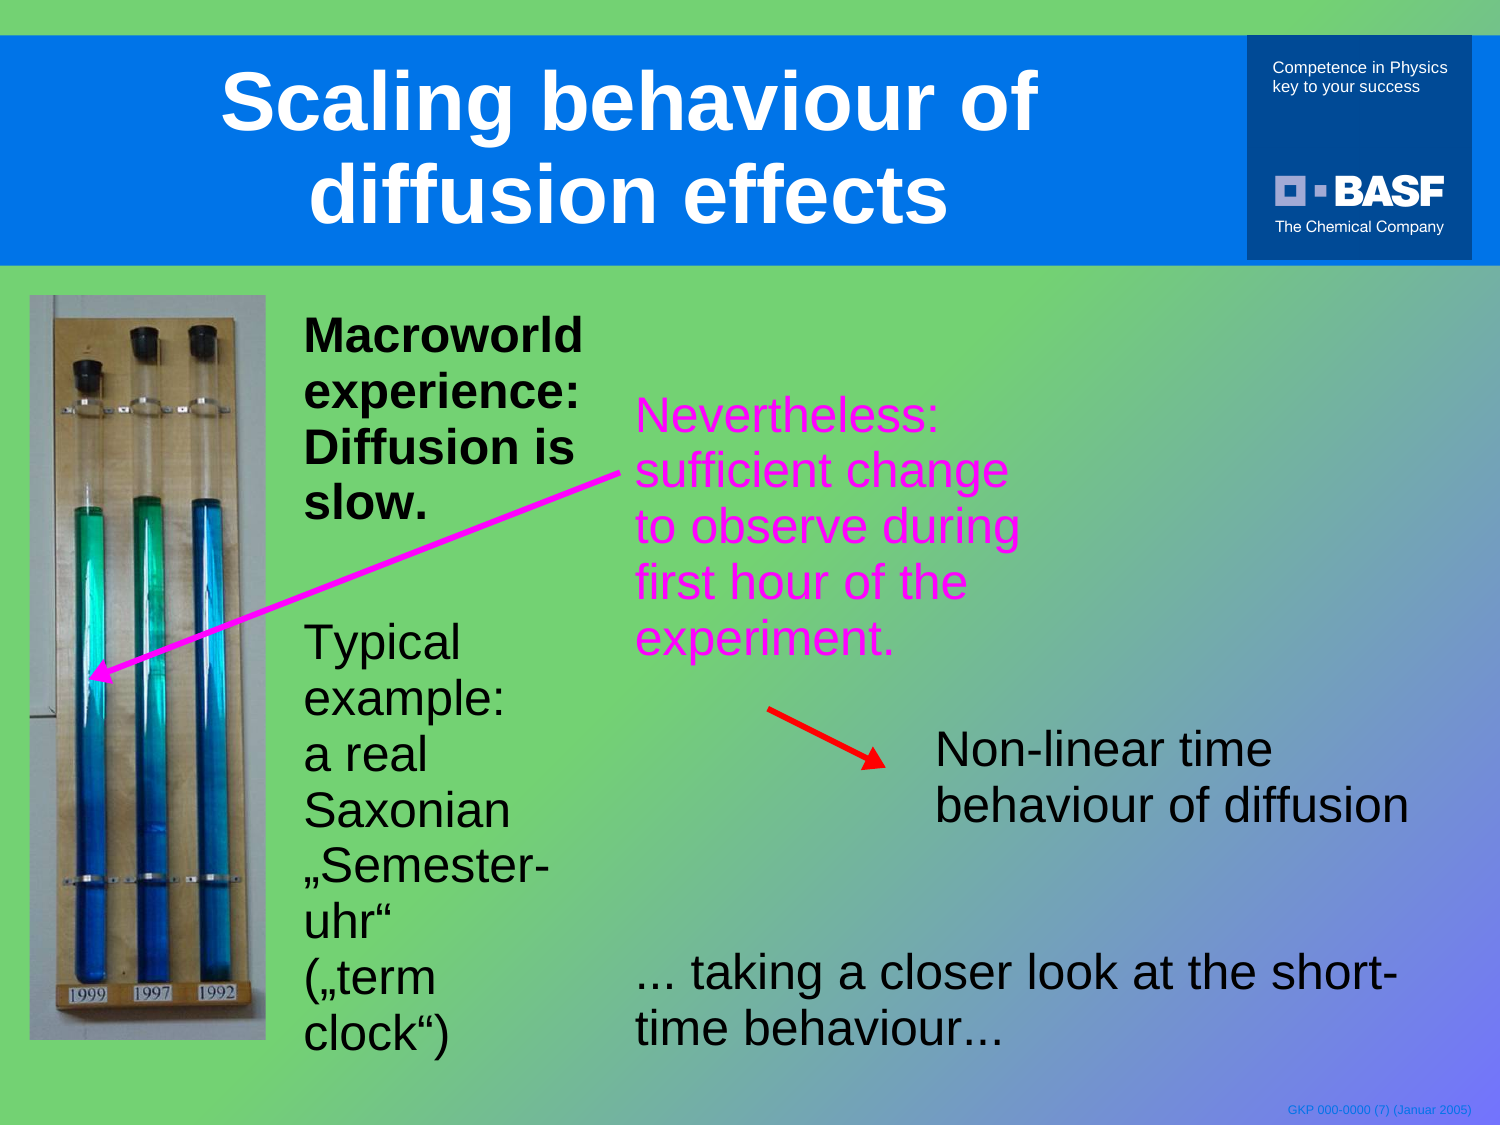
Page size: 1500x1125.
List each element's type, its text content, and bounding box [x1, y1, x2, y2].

title Going micro and nano: approaching the apparent dwarf [1438, 1063, 1500, 1125]
title Scaling behaviour of diffusion effects [27, 54, 1232, 308]
picture [29, 295, 266, 1040]
text_box Macroworld experience: Diffusion is slow. Typical example: a real Saxonian „Semester- uhr“ („term clock“) [288, 300, 614, 598]
text_box Macroworld experience: Diffusion is slow. Typical example: a real Saxonian „Semester- uhr“ („term clock“) [288, 479, 614, 1125]
text_box Nevertheless: sufficient change to observe during first hour of the experiment. Non-linear time behaviour of diffusion ... taking a closer look at the short- time behaviour... [620, 379, 1425, 1064]
picture [1247, 35, 1472, 260]
